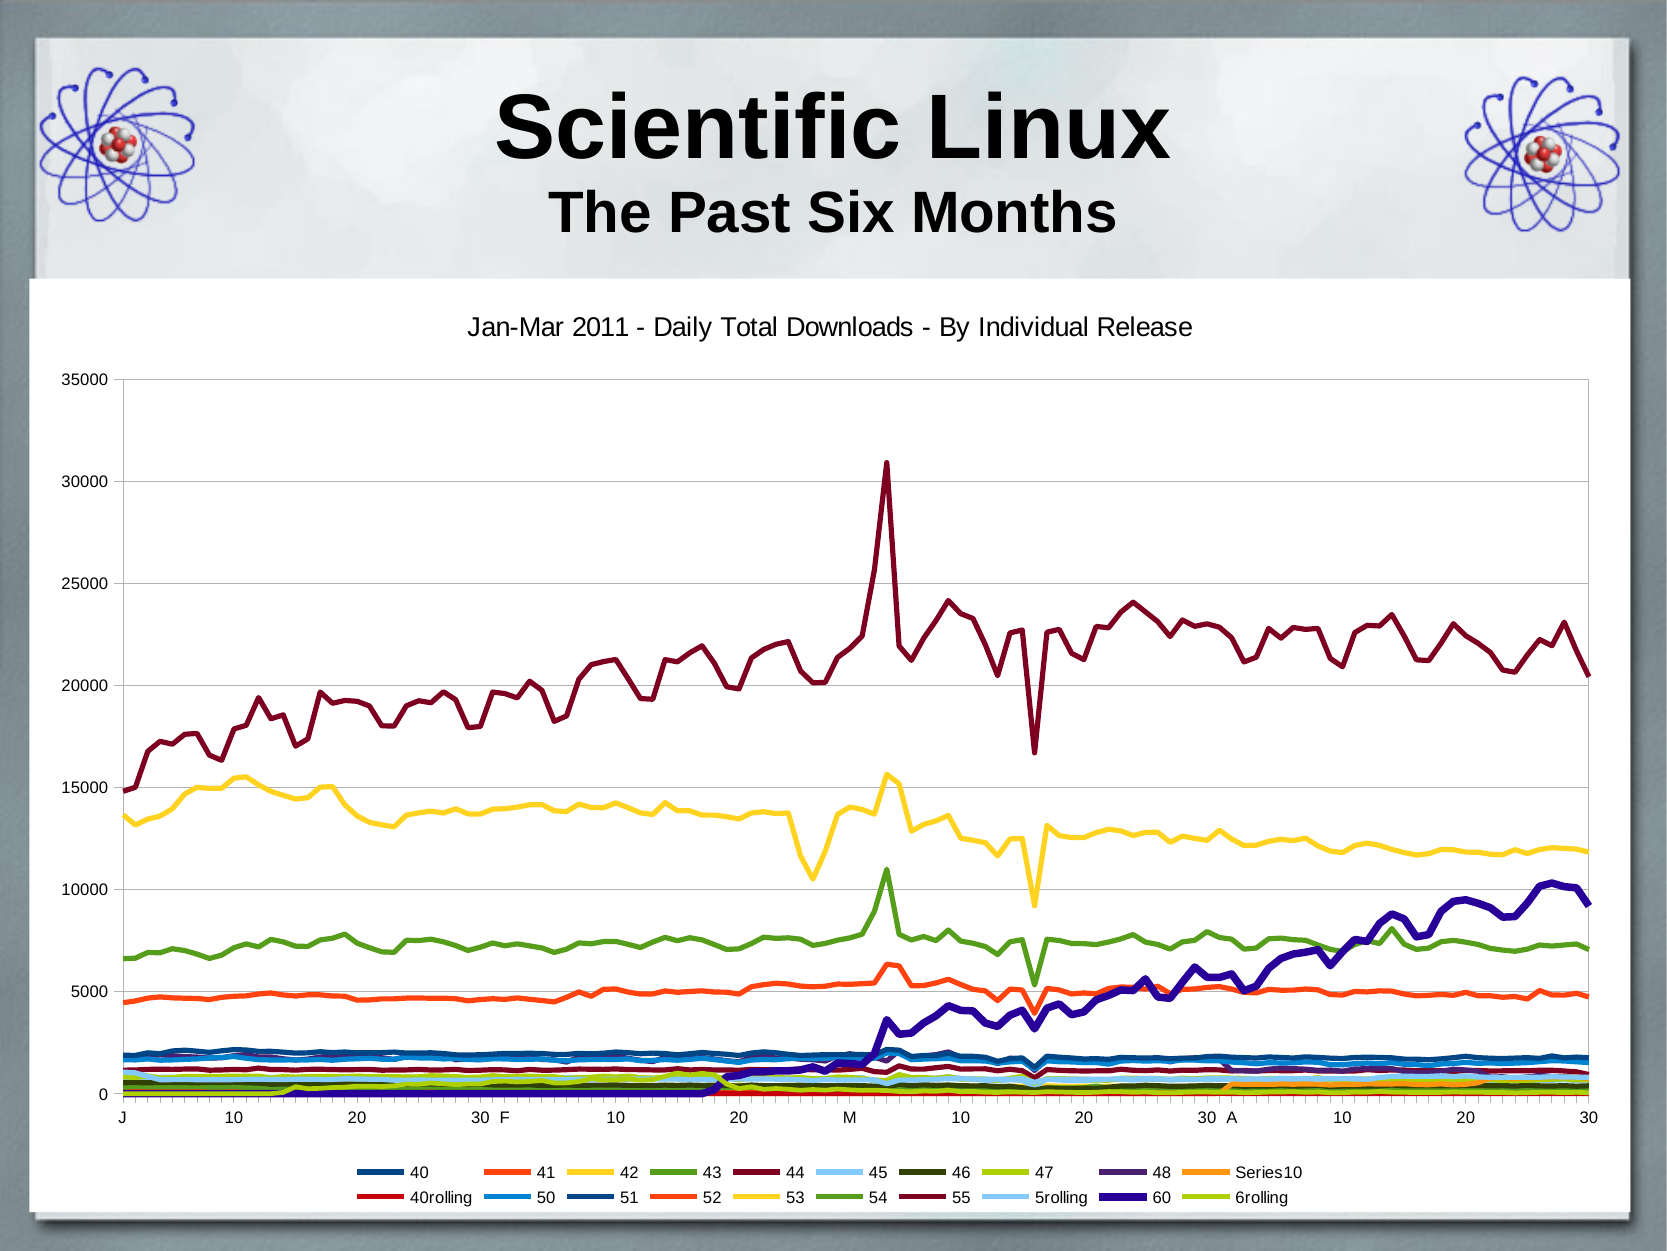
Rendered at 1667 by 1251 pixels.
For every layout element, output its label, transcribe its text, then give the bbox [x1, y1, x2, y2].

picture [0, 0, 1667, 1251]
title Scientific Linux The Past Six Months [289, 75, 1378, 246]
chart [29, 278, 1631, 1213]
